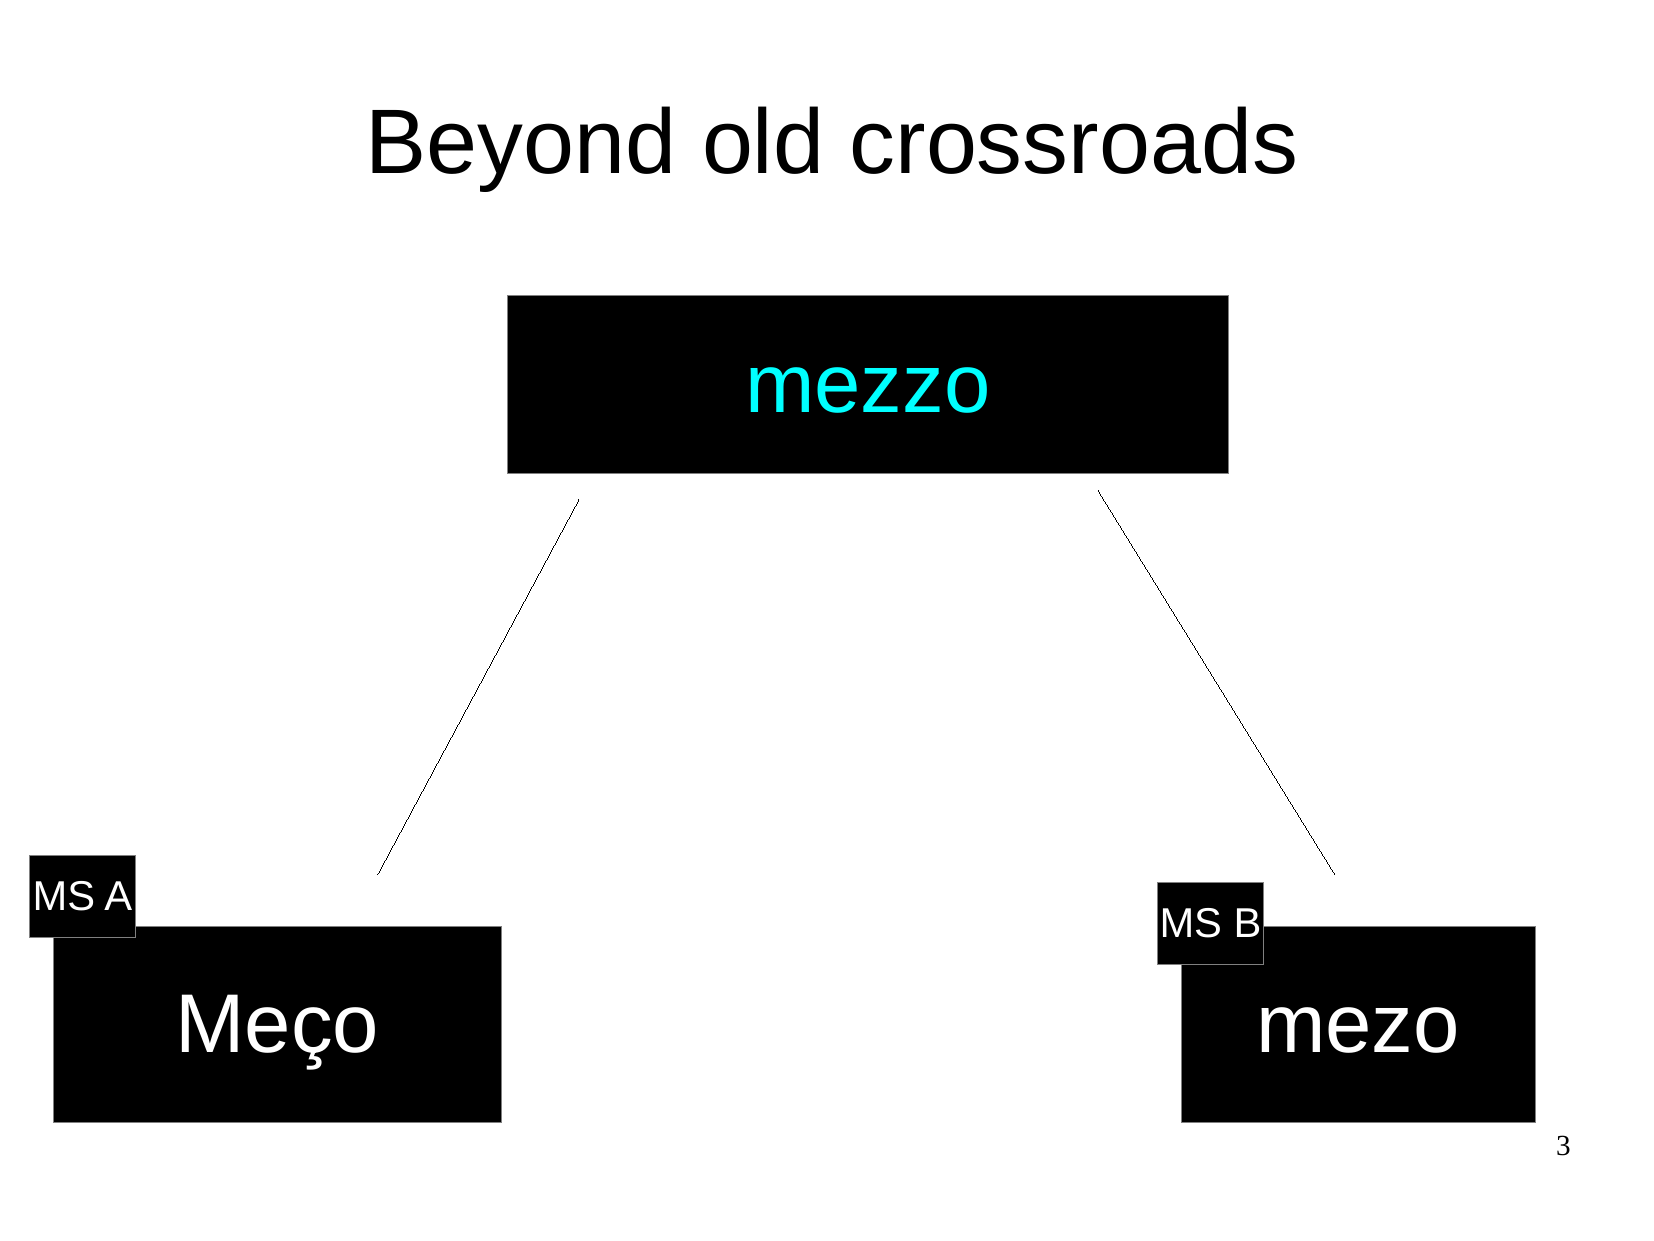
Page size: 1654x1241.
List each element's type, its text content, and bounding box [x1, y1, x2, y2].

text_box MS B [1157, 882, 1264, 965]
title Beyond old crossroads [129, 23, 1536, 260]
text_box MS A [29, 855, 136, 938]
text_box Meço [53, 926, 502, 1123]
text_box mezzo [507, 295, 1229, 474]
text_box mezo [1181, 926, 1536, 1123]
